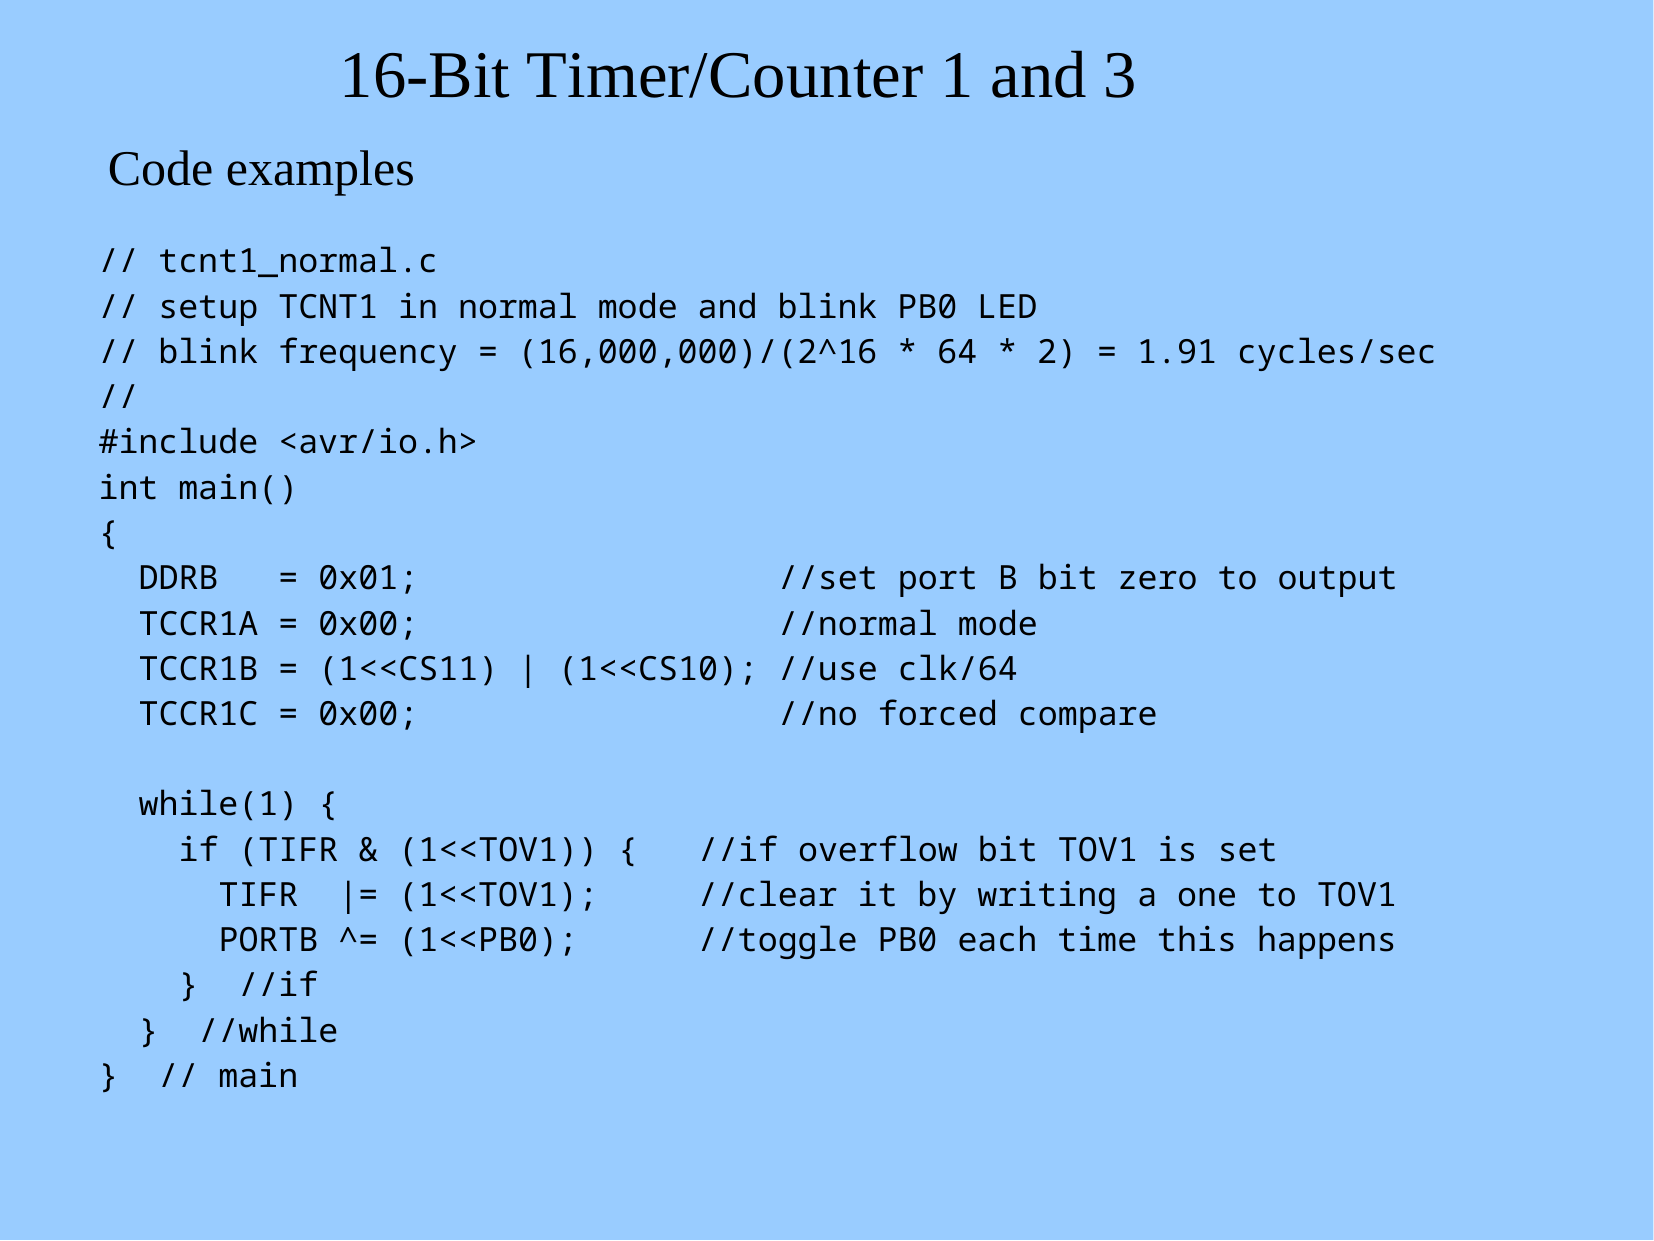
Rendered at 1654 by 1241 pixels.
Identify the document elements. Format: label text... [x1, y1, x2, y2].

text_box 16-Bit Timer/Counter 1 and 3 [339, 38, 1201, 113]
text_box Code examples [107, 140, 409, 197]
text_box // tcnt1_normal.c // setup TCNT1 in normal mode and blink PB0 LED // blink frequency = (16,000,000)/(2^16 * 64 * 2) = 1.91 cycles/sec // #include <avr/io.h> int main() { DDRB = 0x01; //set port B bit zero to output TCCR1A = 0x00; //normal mode TCCR1B = (1<<CS11) | (1<<CS10); //use clk/64 TCCR1C = 0x00; //no forced compare while(1) { if (TIFR & (1<<TOV1)) { //if overflow bit TOV1 is set TIFR |= (1<<TOV1); //clear it by writing a one to TOV1 PORTB ^= (1<<PB0); //toggle PB0 each time this happens } //if } //while } // main [98, 237, 1561, 1044]
text_box [75, 212, 1549, 1126]
